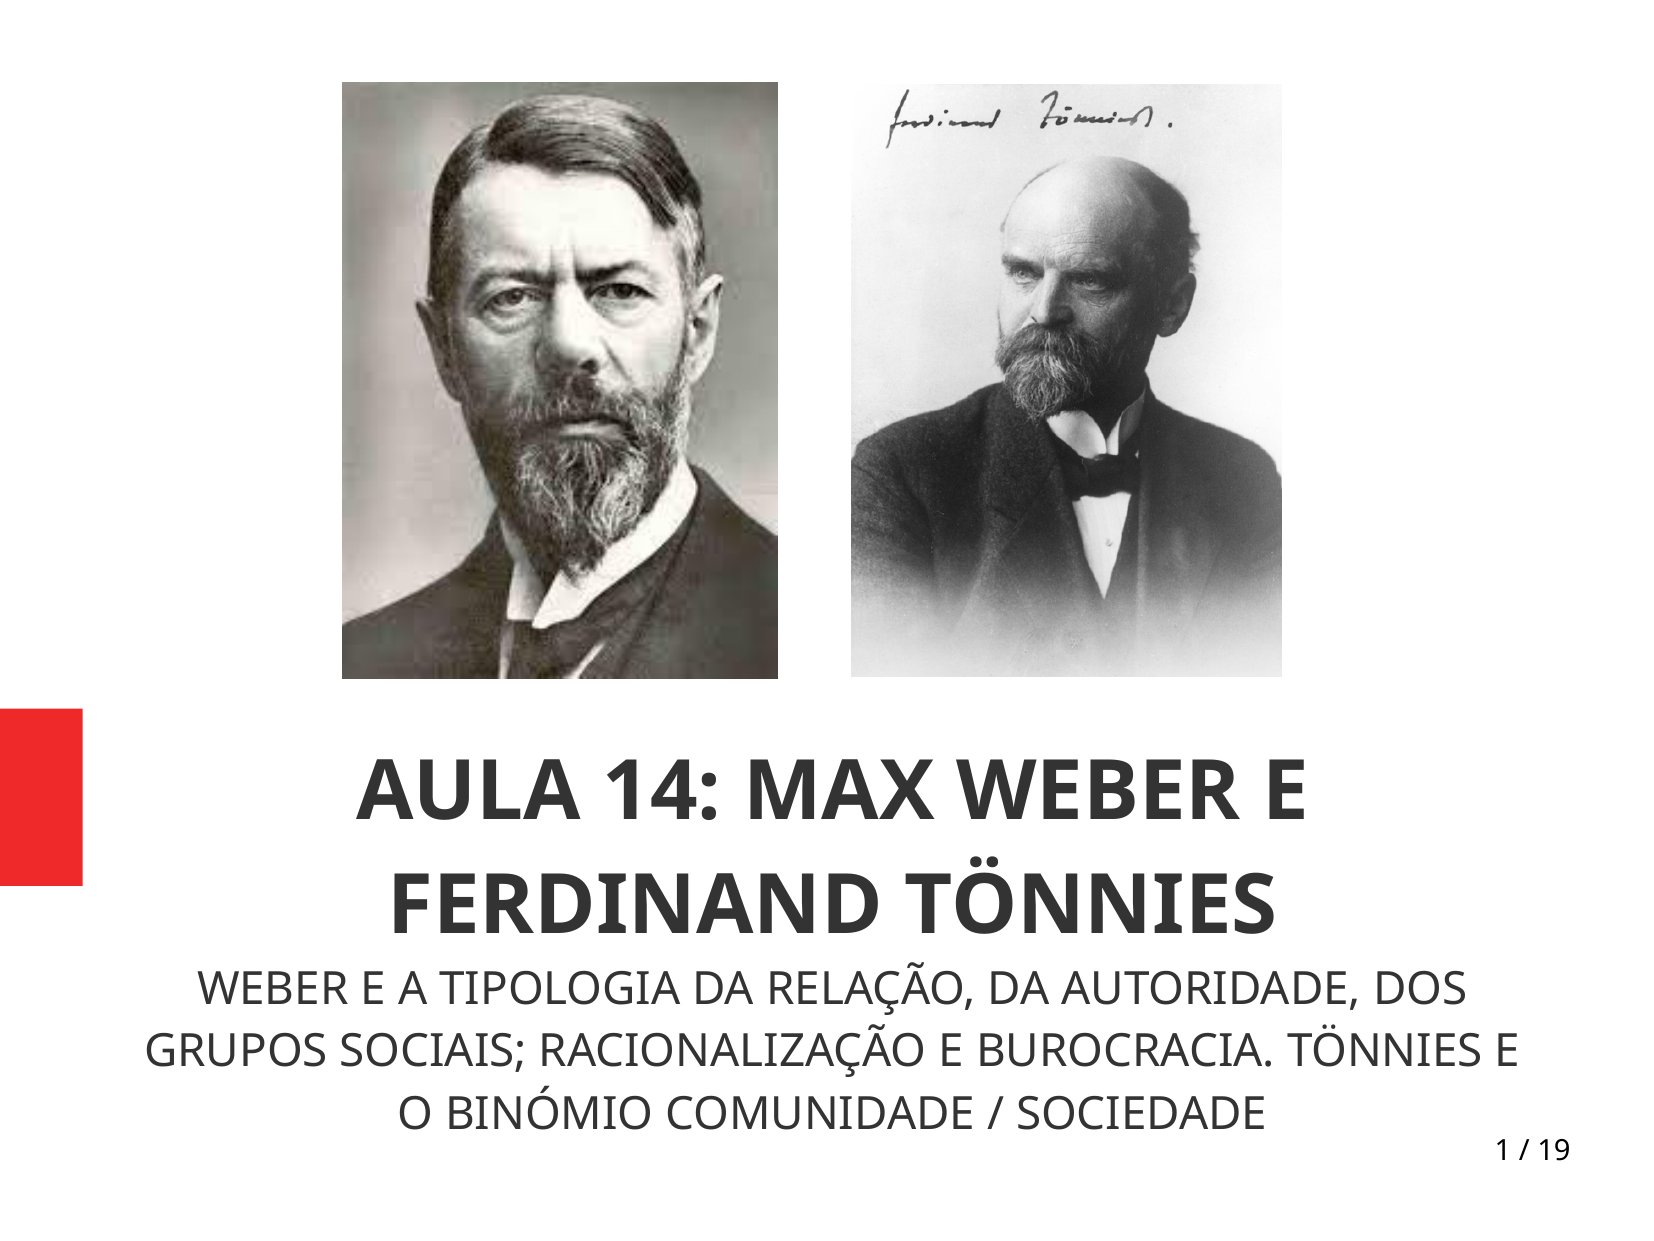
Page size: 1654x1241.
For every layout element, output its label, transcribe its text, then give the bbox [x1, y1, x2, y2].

title AULA 14: MAX WEBER E FERDINAND TÖNNIES [129, 708, 1536, 932]
picture [851, 84, 1282, 677]
subtitle WEBER E A TIPOLOGIA DA RELAÇÃO, DA AUTORIDADE, DOS GRUPOS SOCIAIS; RACIONALIZAÇÃO E BUROCRACIA. TÖNNIES E O BINÓMIO COMUNIDADE / SOCIEDADE [129, 932, 1536, 1166]
picture [342, 82, 778, 679]
